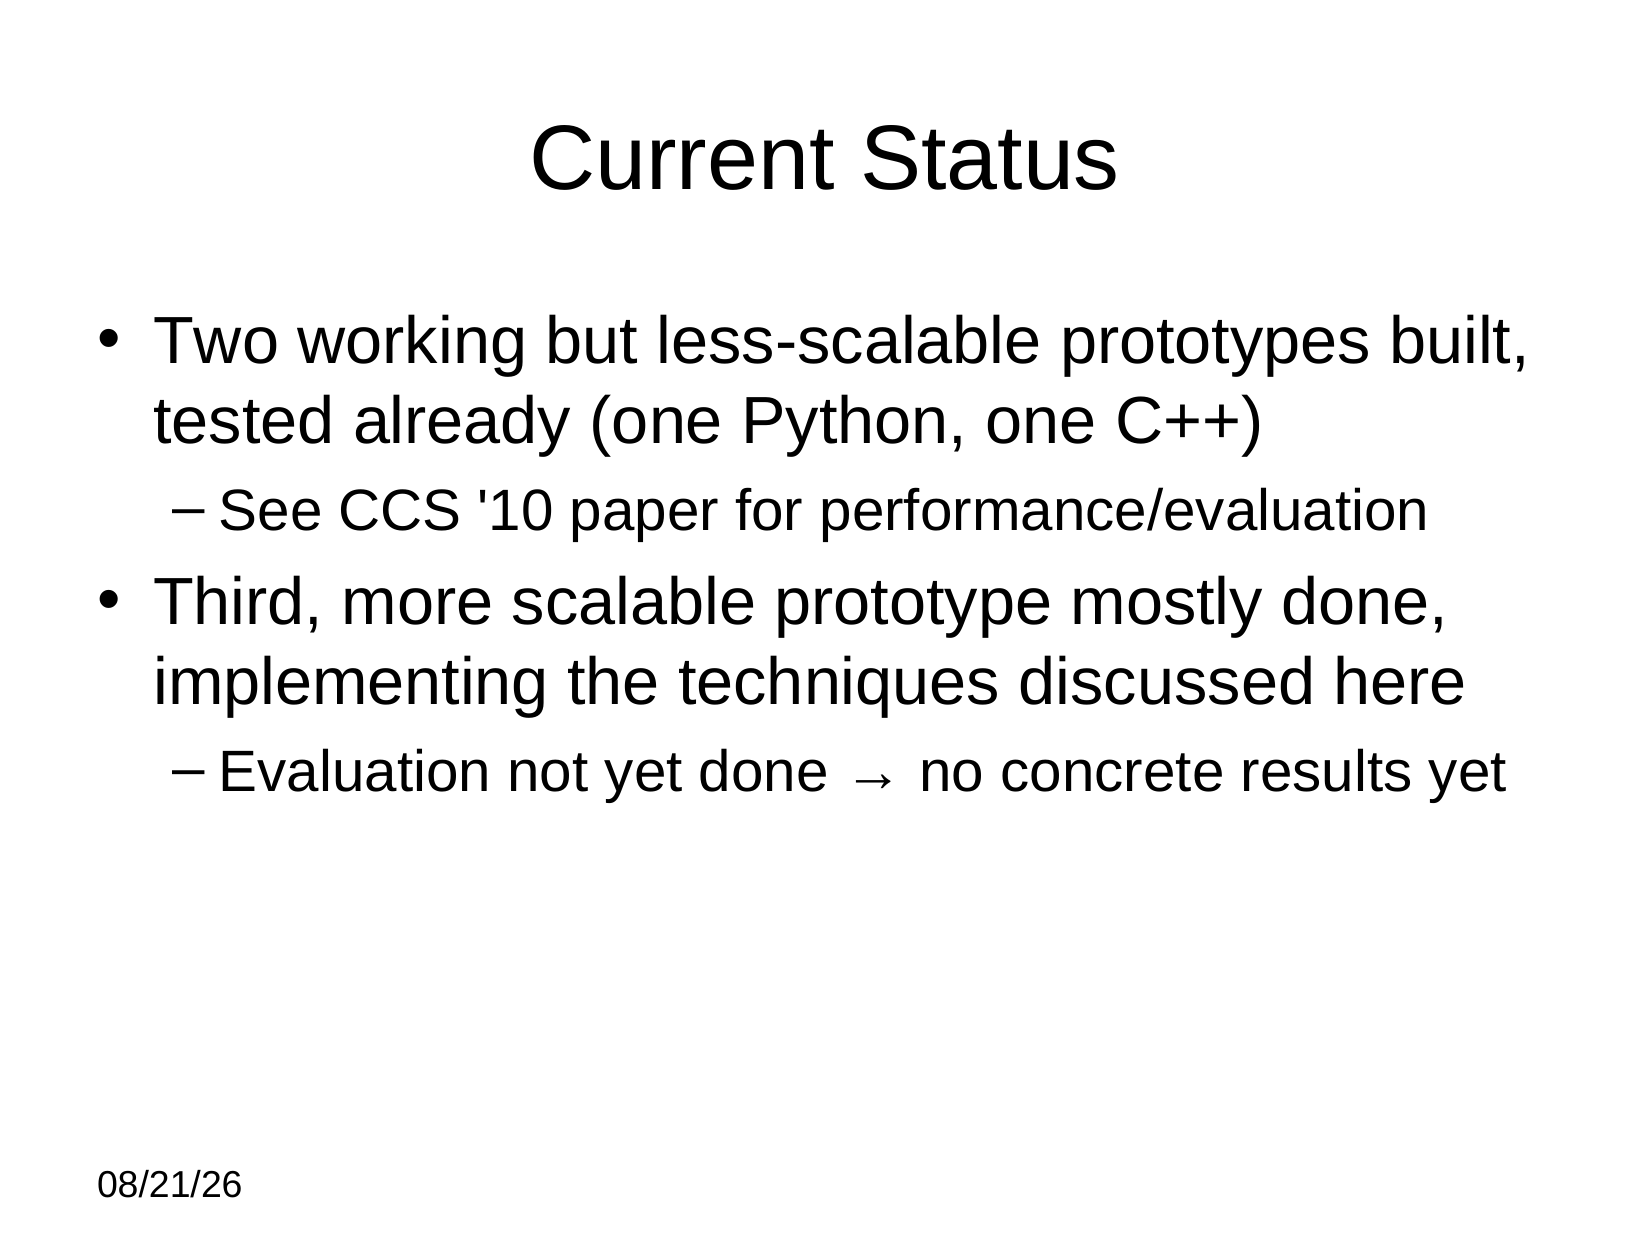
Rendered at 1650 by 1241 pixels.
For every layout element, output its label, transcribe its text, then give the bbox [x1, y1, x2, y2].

list Two working but less-scalable prototypes built, tested already (one Python, one C++) See CCS '10 paper for performance/evaluation Third, more scalable prototype mostly done, implementing the techniques discussed here Evaluation not yet done → no concrete results yet [82, 289, 1568, 1109]
title Current Status [82, 49, 1568, 257]
